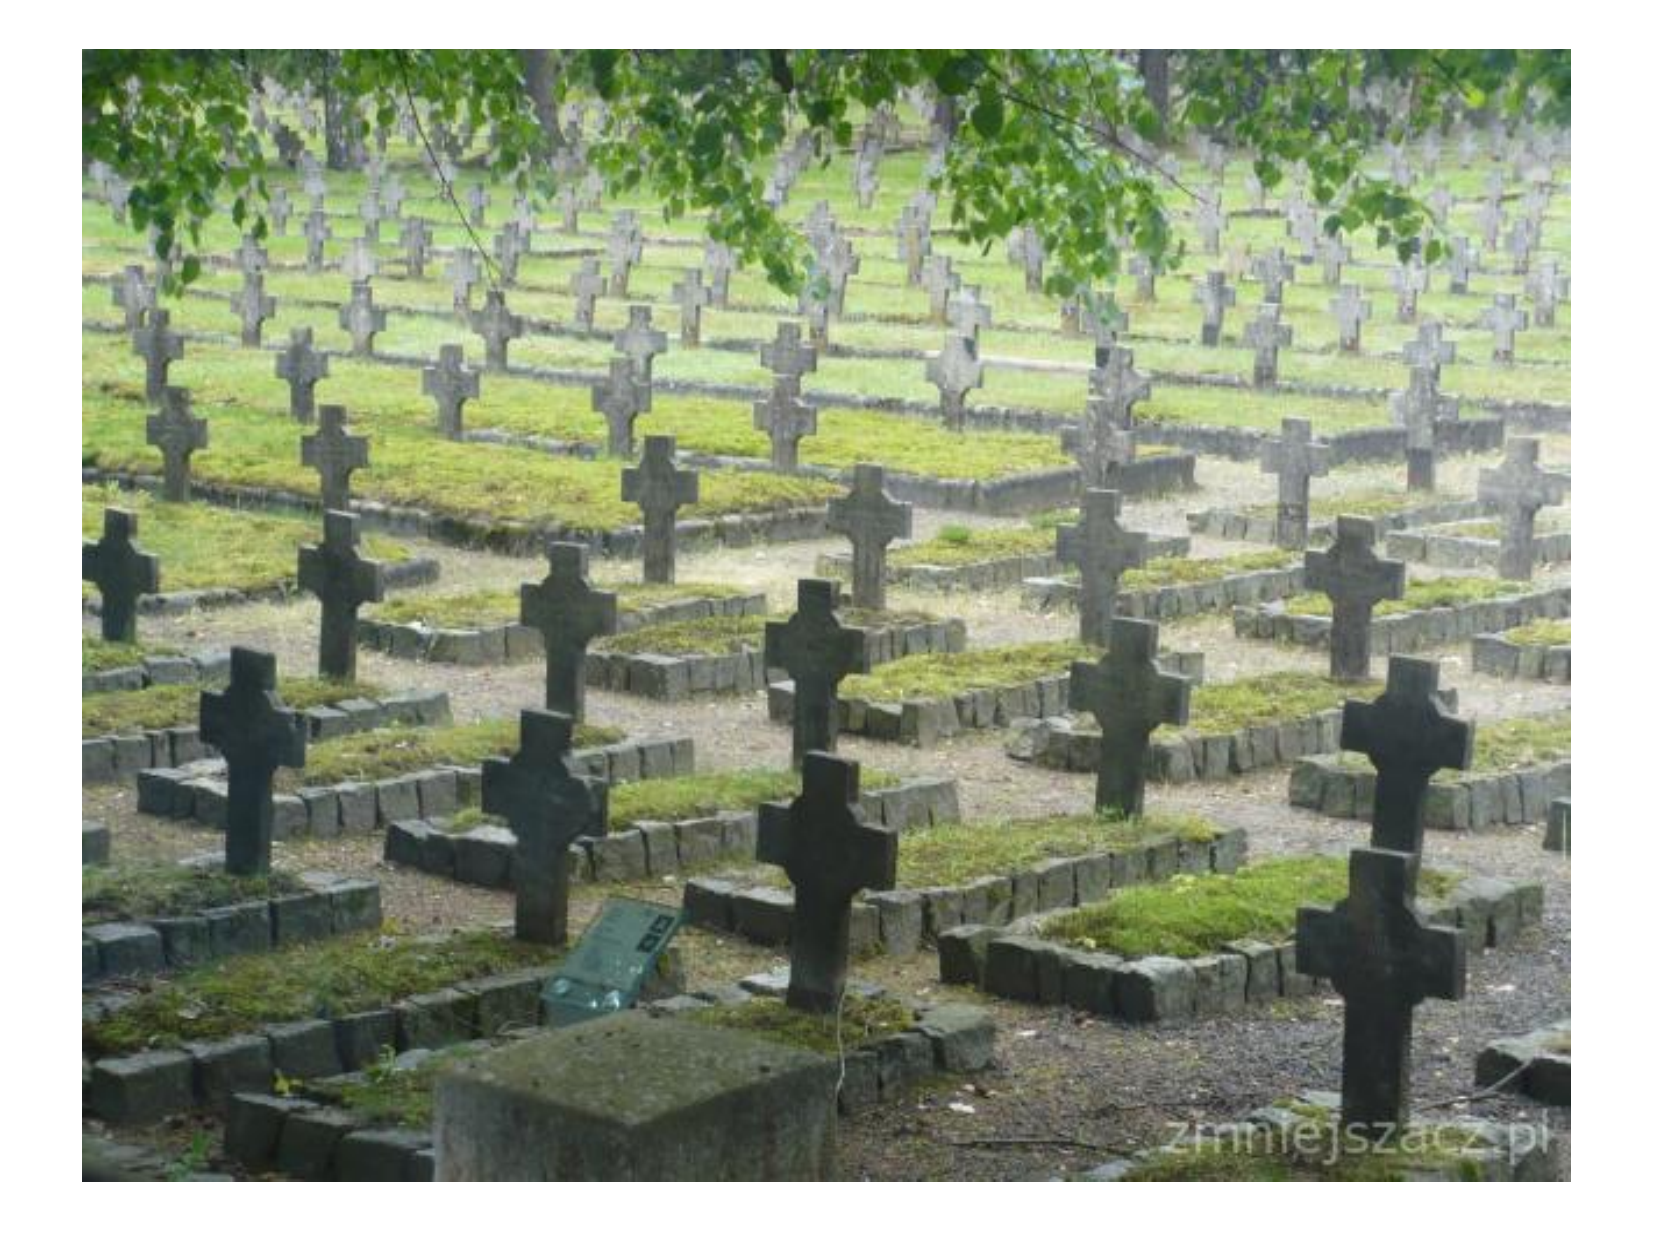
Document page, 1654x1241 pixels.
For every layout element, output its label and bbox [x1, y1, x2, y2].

picture [82, 49, 1571, 1182]
